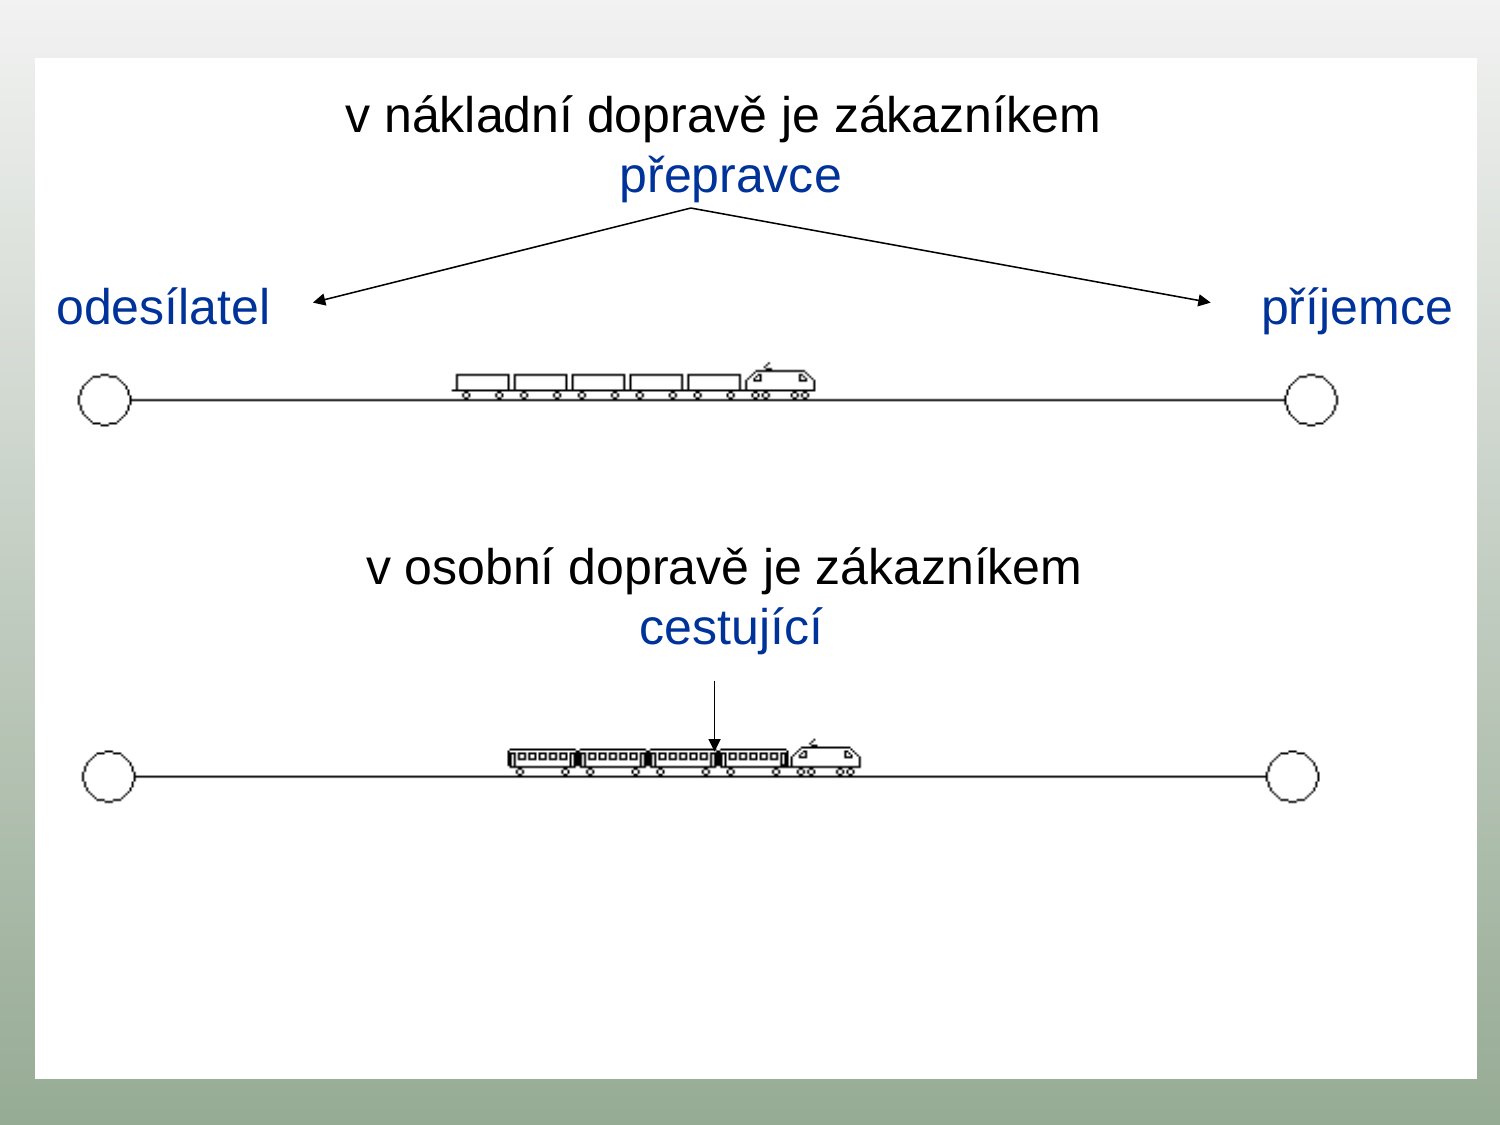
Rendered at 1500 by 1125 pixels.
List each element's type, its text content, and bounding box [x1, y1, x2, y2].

text_box [35, 58, 1477, 1079]
text_box v osobní dopravě je zákazníkem cestující [351, 527, 1112, 663]
text_box odesílatel [41, 267, 286, 343]
text_box v nákladní dopravě je zákazníkem přepravce [330, 74, 1131, 211]
text_box příjemce [1246, 267, 1468, 343]
